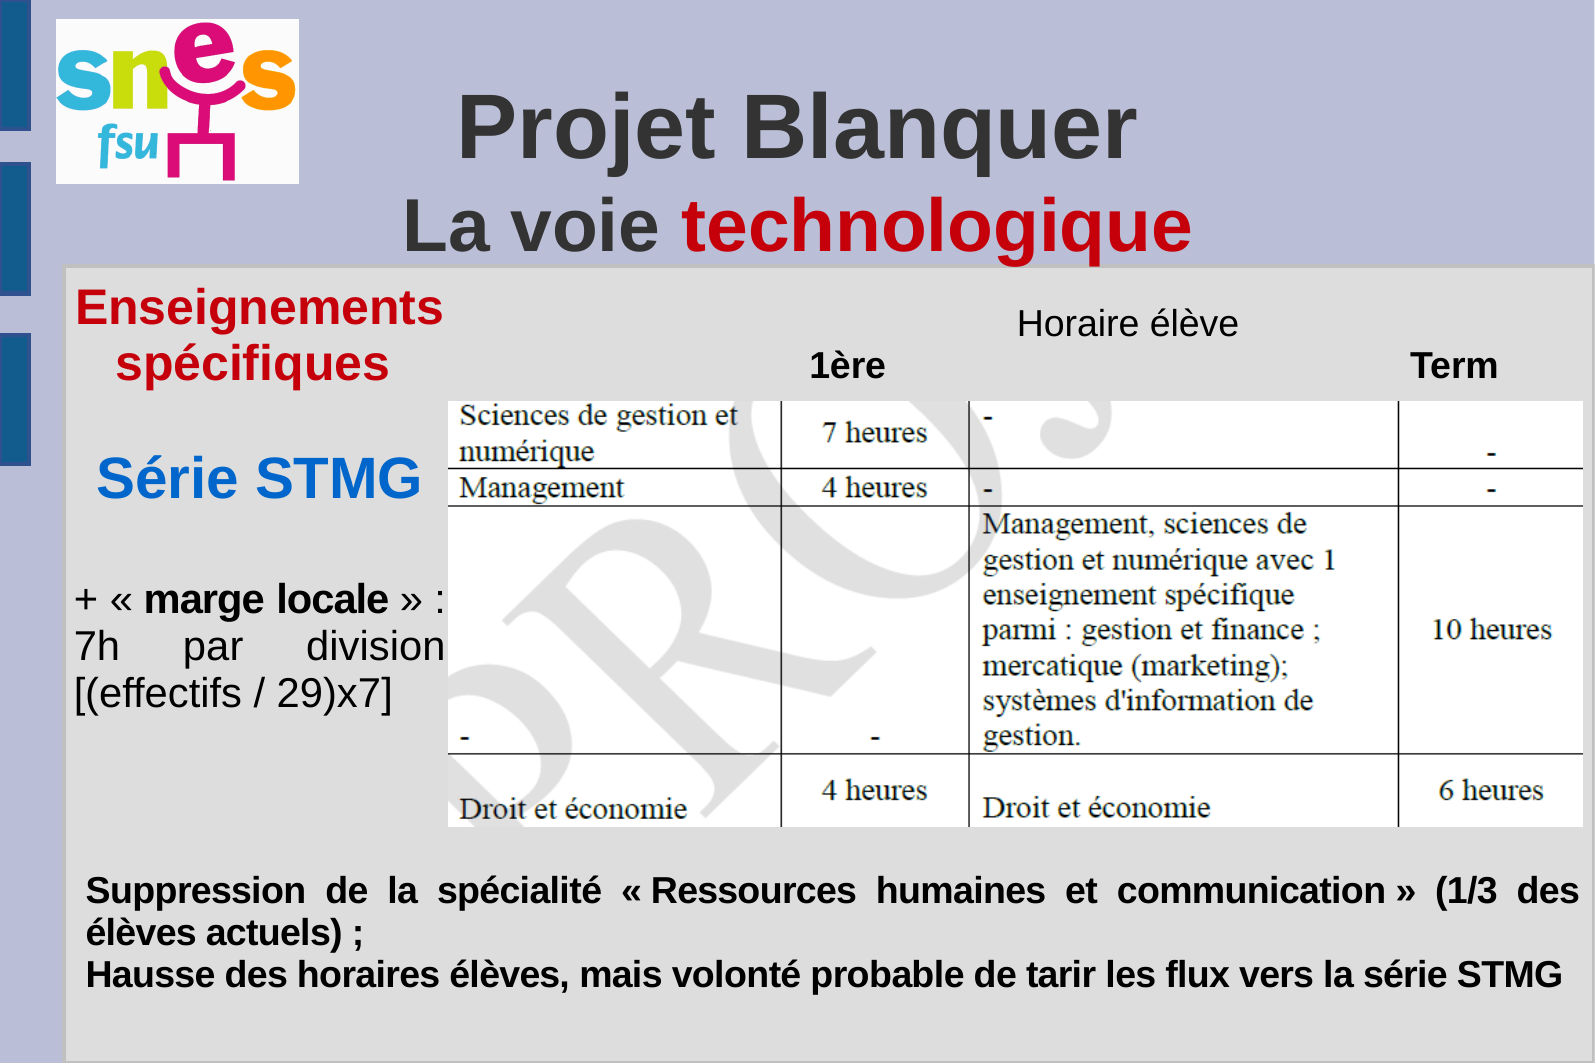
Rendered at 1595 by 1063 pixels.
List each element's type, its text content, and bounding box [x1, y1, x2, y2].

text_box Horaire élève 1ère Term [673, 295, 1583, 396]
text_box Suppression de la spécialité « Ressources humaines et communication » (1/3 des élèves actuels) ; Hausse des horaires élèves, mais volonté probable de tarir les flux vers la série STMG [70, 862, 1595, 1016]
picture [448, 401, 1583, 827]
text_box [461, 307, 1512, 401]
picture [56, 19, 299, 184]
title Projet Blanquer La voie technologique [117, 64, 1479, 270]
text_box Enseignements spécifiques Série STMG + « marge locale » : 7h par division [(effectifs / 29)x7] [59, 271, 461, 731]
